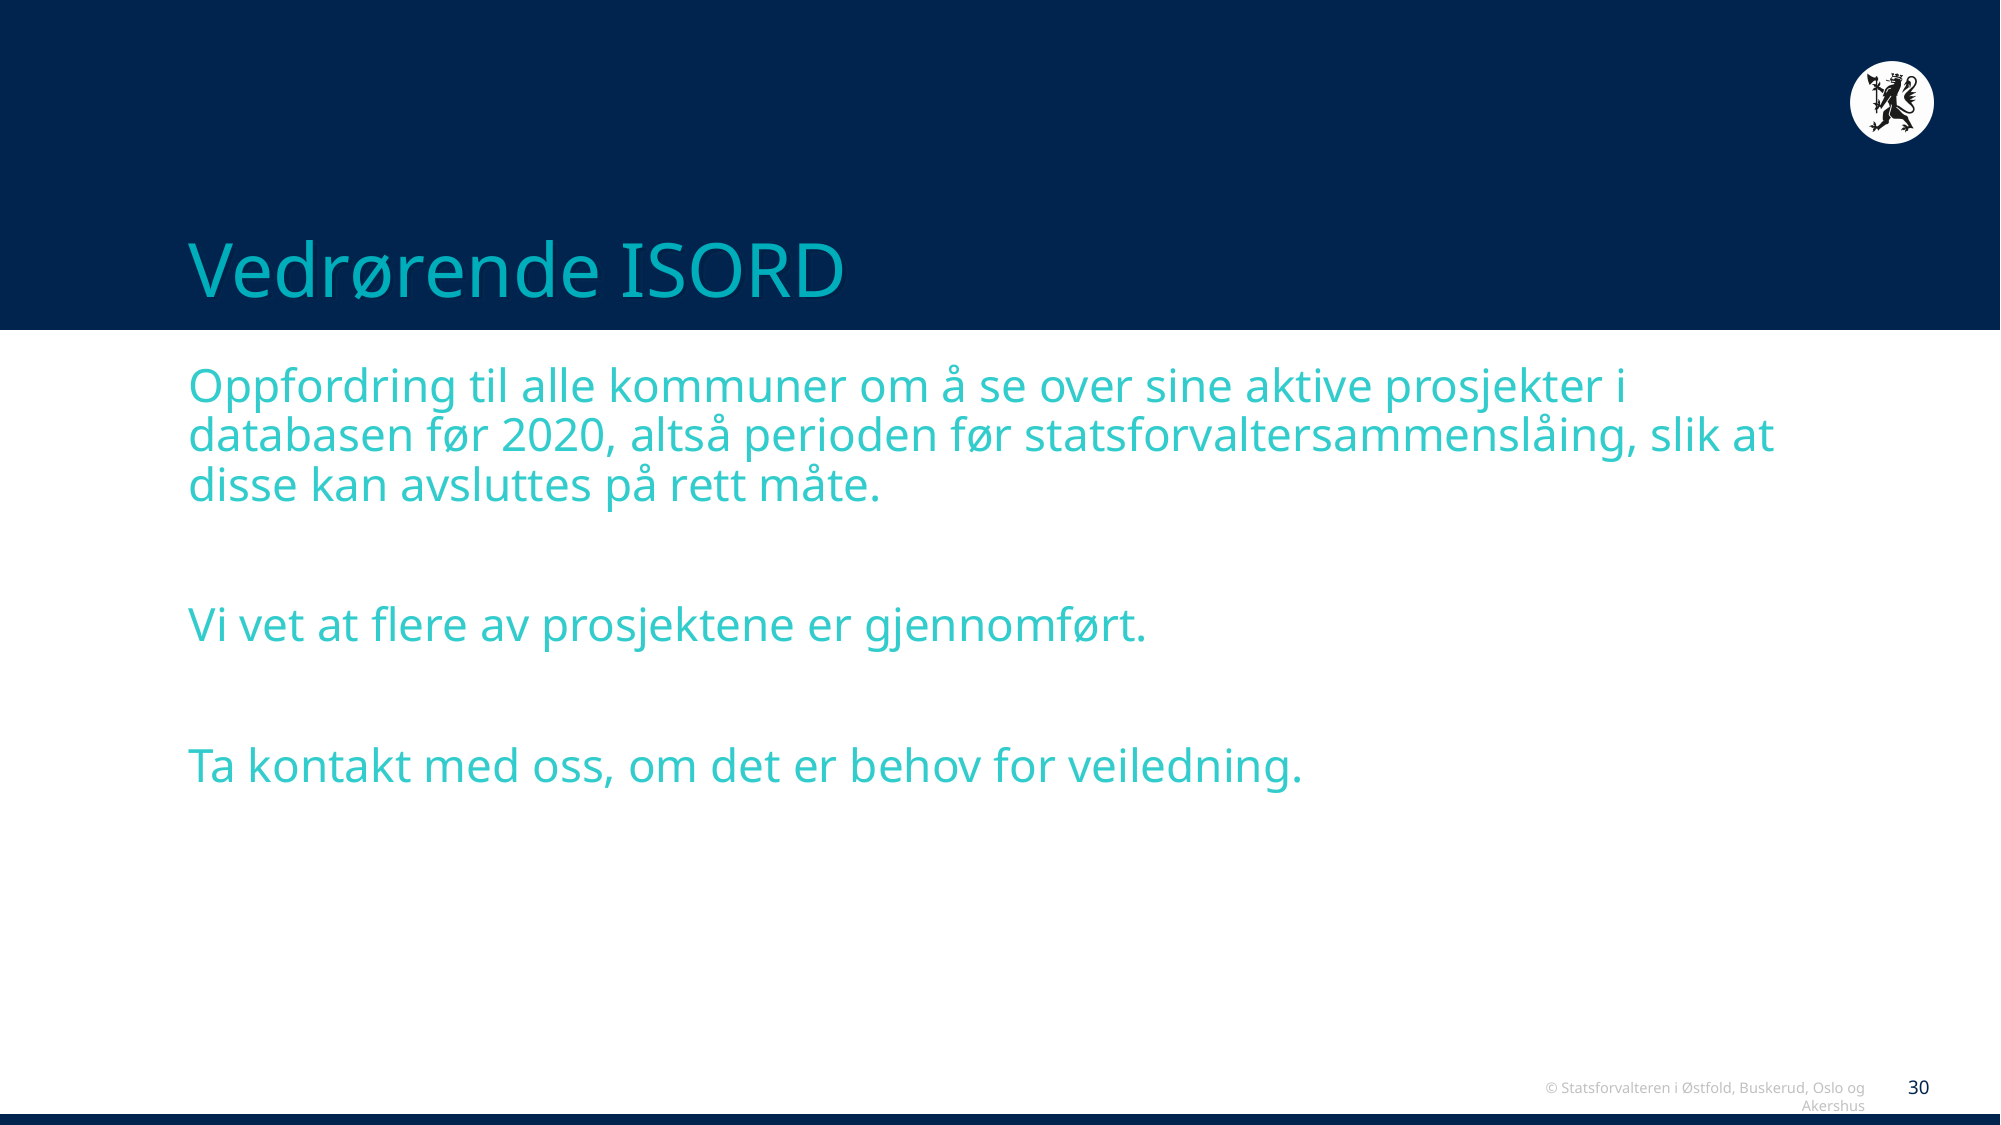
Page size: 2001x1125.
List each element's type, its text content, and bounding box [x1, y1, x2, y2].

title Vedrørende ISORD [173, 143, 1827, 320]
list Oppfordring til alle kommuner om å se over sine aktive prosjekter i databasen før 2020, altså perioden før statsforvaltersammenslåing, slik at disse kan avsluttes på rett måte. Vi vet at flere av prosjektene er gjennomført. Ta kontakt med oss, om det er behov for veiledning. [173, 355, 1827, 1036]
